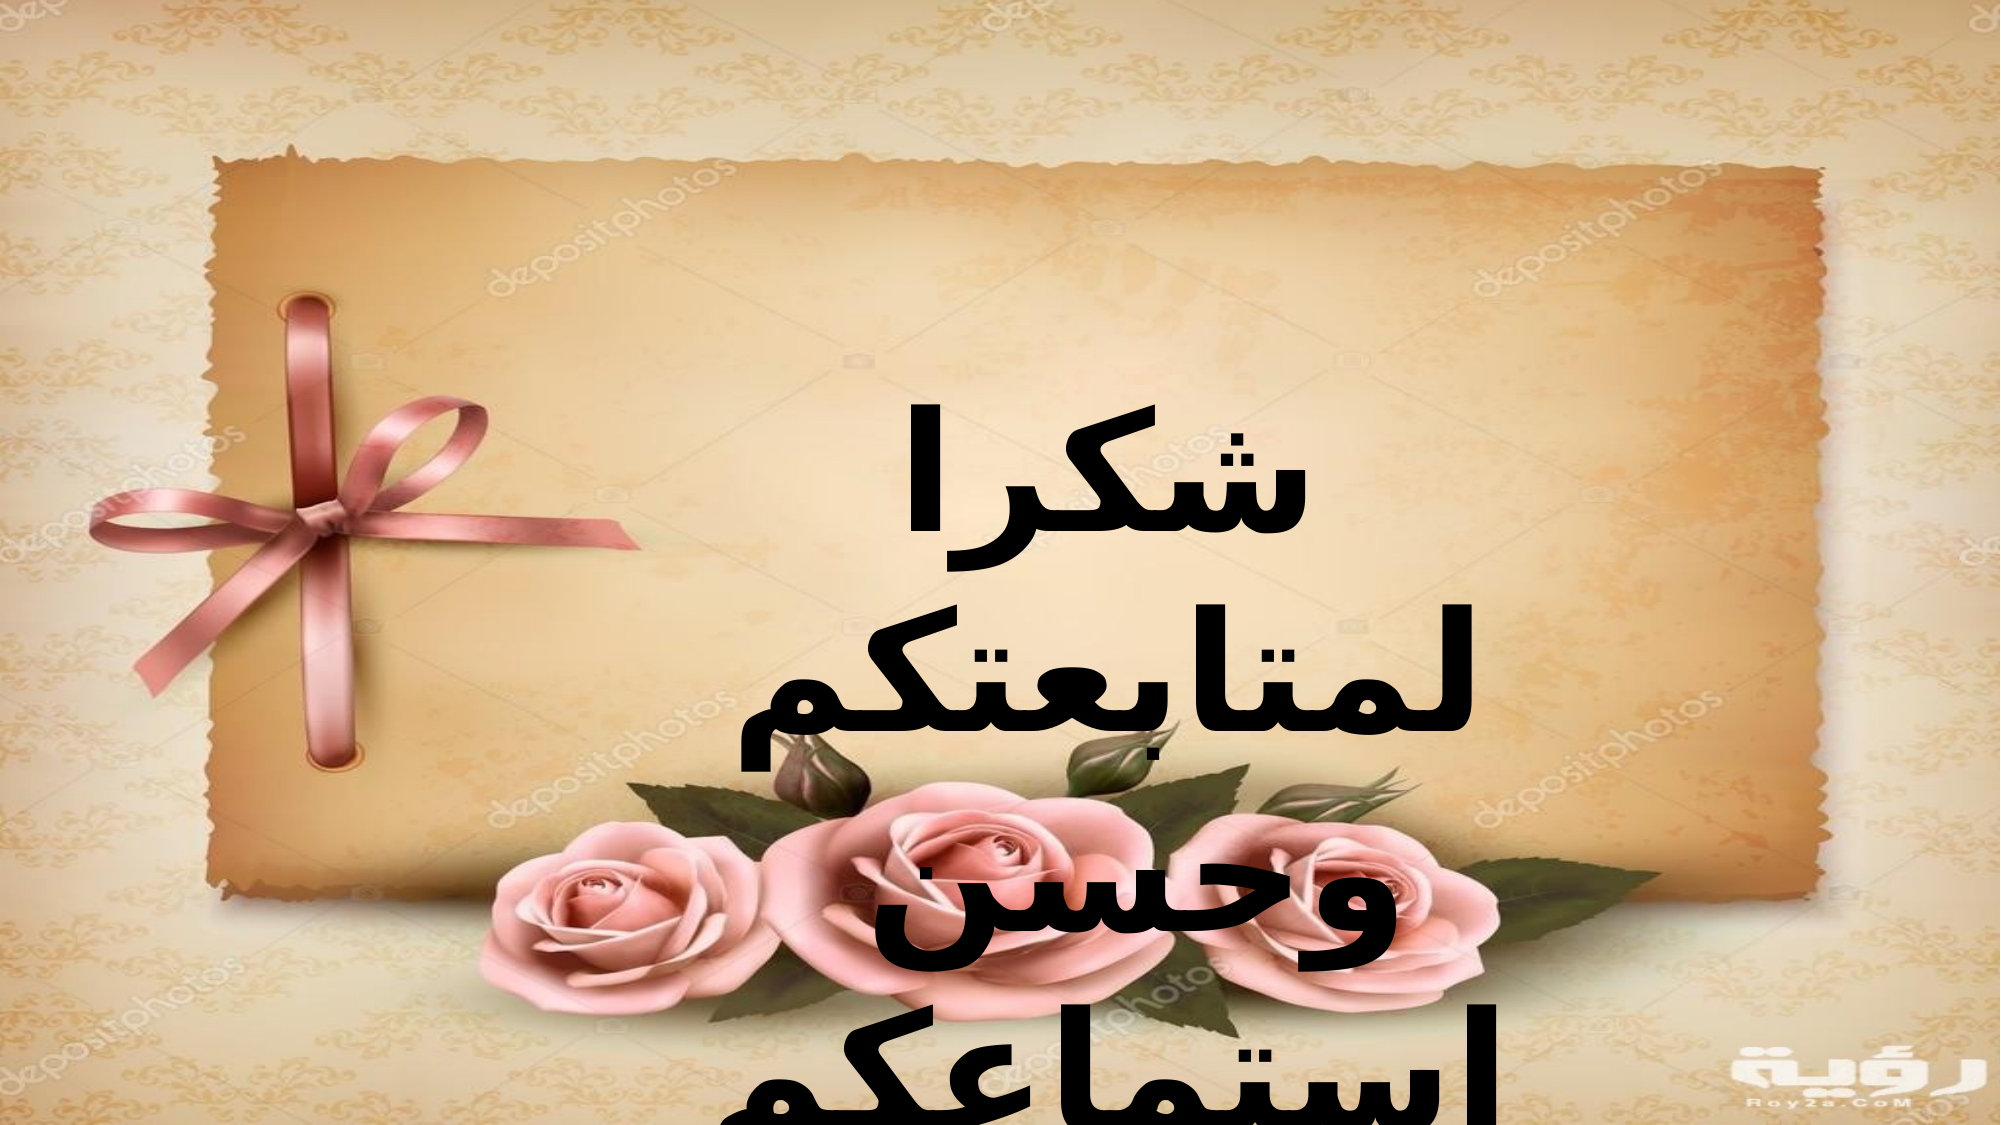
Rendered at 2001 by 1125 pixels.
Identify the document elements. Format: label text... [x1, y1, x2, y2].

picture [773, 1100, 789, 1114]
picture [0, 0, 2000, 1125]
text_box شكرا لمتابعتكم وحسن استماعكم [595, 358, 1622, 646]
picture [1157, 1100, 1174, 1114]
picture [1372, 1118, 1379, 1125]
